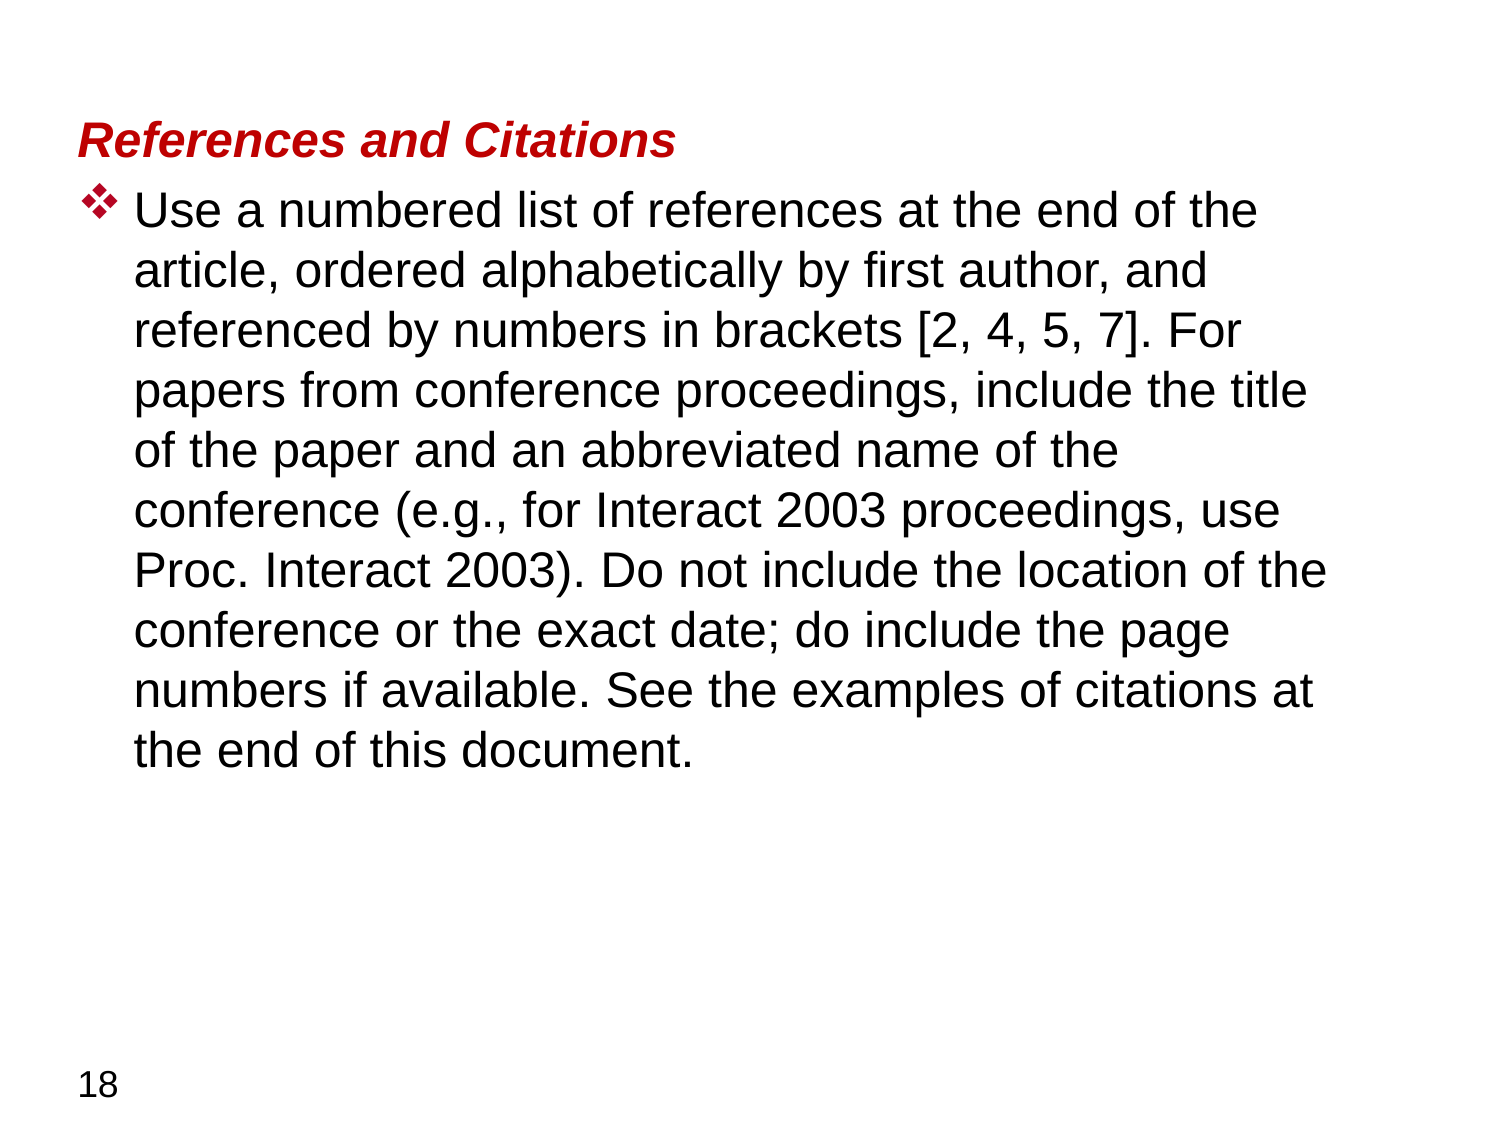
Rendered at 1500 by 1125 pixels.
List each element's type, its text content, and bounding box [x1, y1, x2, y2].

text_box <number> [62, 1037, 1463, 1113]
text_box References and Citations Use a numbered list of references at the end of the article, ordered alphabetically by first author, and referenced by numbers in brackets [2, 4, 5, 7]. For papers from conference proceedings, include the title of the paper and an abbreviated name of the conference (e.g., for Interact 2003 proceedings, use Proc. Interact 2003). Do not include the location of the conference or the exact date; do include the page numbers if available. See the examples of citations at the end of this document. [62, 99, 1375, 1038]
